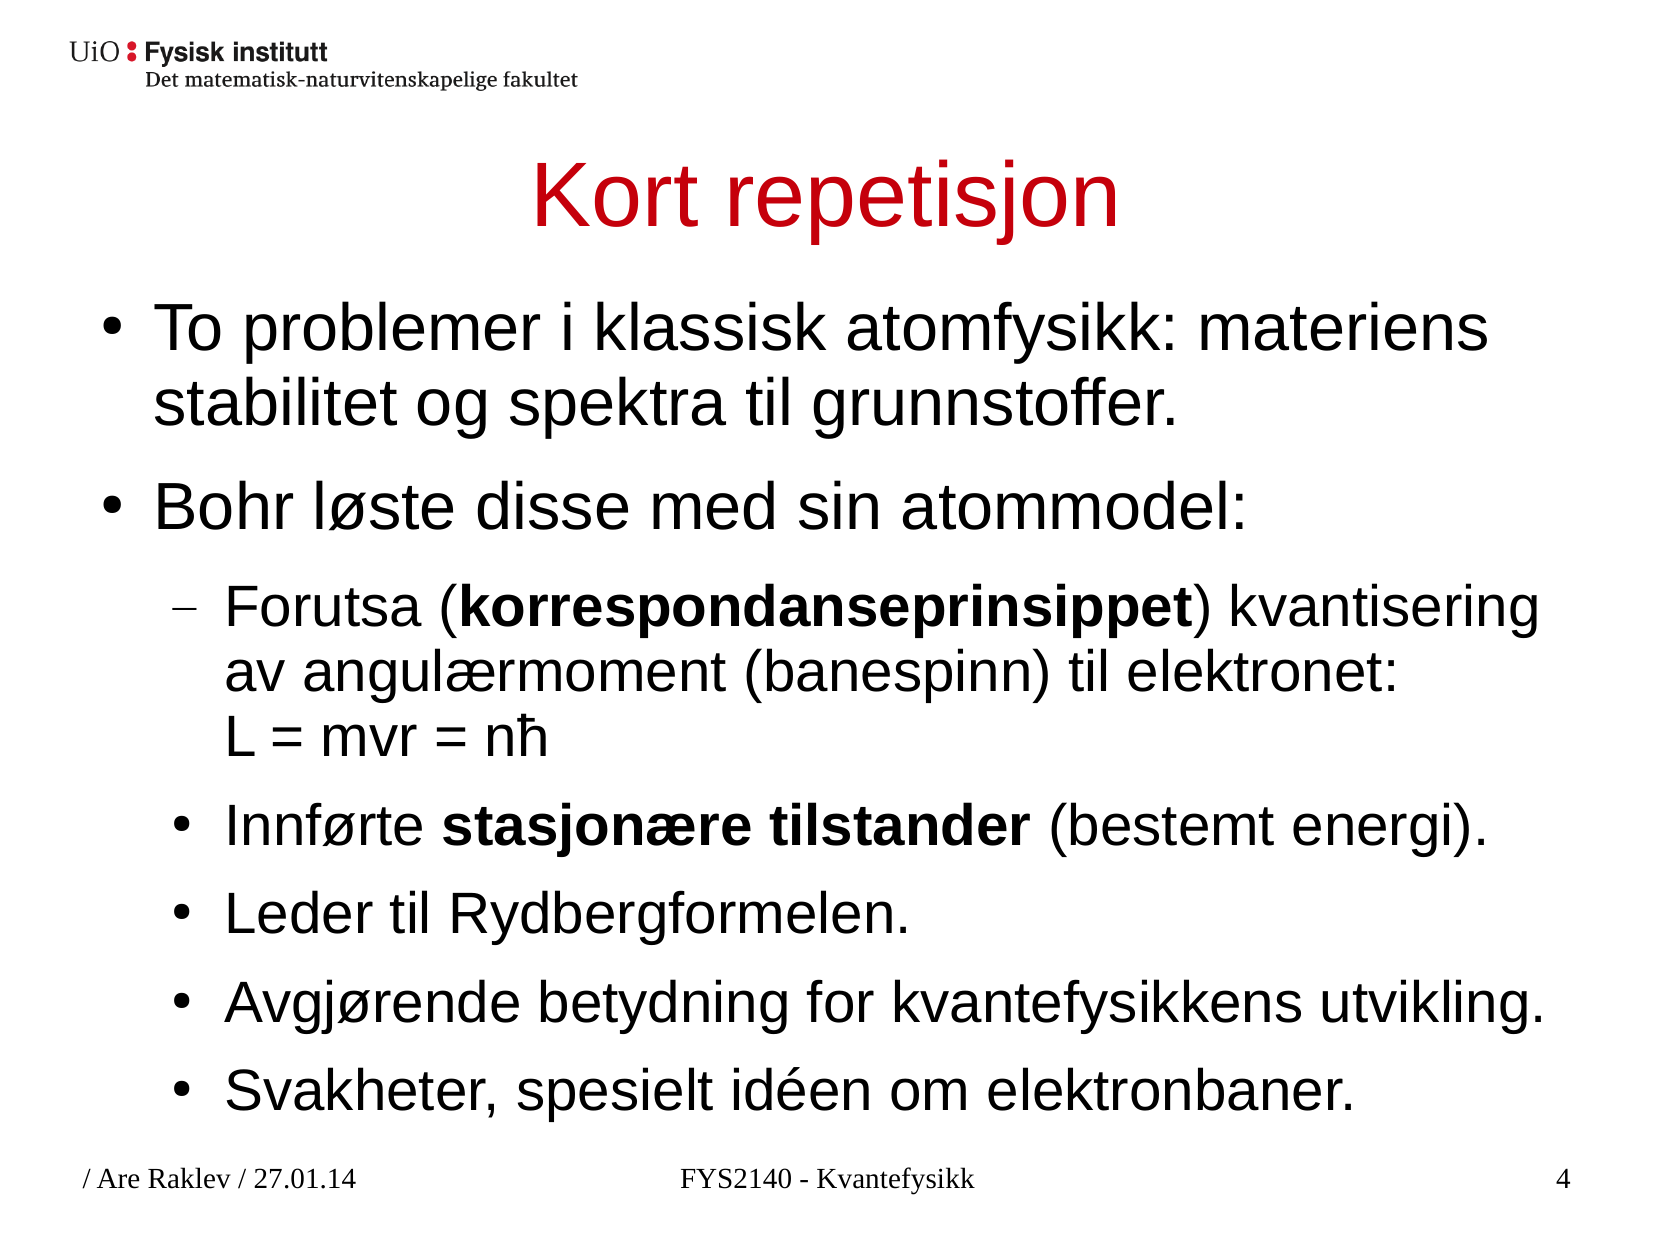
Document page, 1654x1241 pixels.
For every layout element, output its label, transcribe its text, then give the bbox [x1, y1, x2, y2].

picture [68, 37, 581, 93]
list To problemer i klassisk atomfysikk: materiens stabilitet og spektra til grunnstoffer. Bohr løste disse med sin atommodel: Forutsa (korrespondanseprinsippet) kvantisering av angulærmoment (banespinn) til elektronet: L = mvr = nħ Innførte stasjonære tilstander (bestemt energi). Leder til Rydbergformelen. Avgjørende betydning for kvantefysikkens utvikling. Svakheter, spesielt idéen om elektronbaner. [82, 290, 1613, 1123]
title Kort repetisjon [82, 90, 1571, 290]
